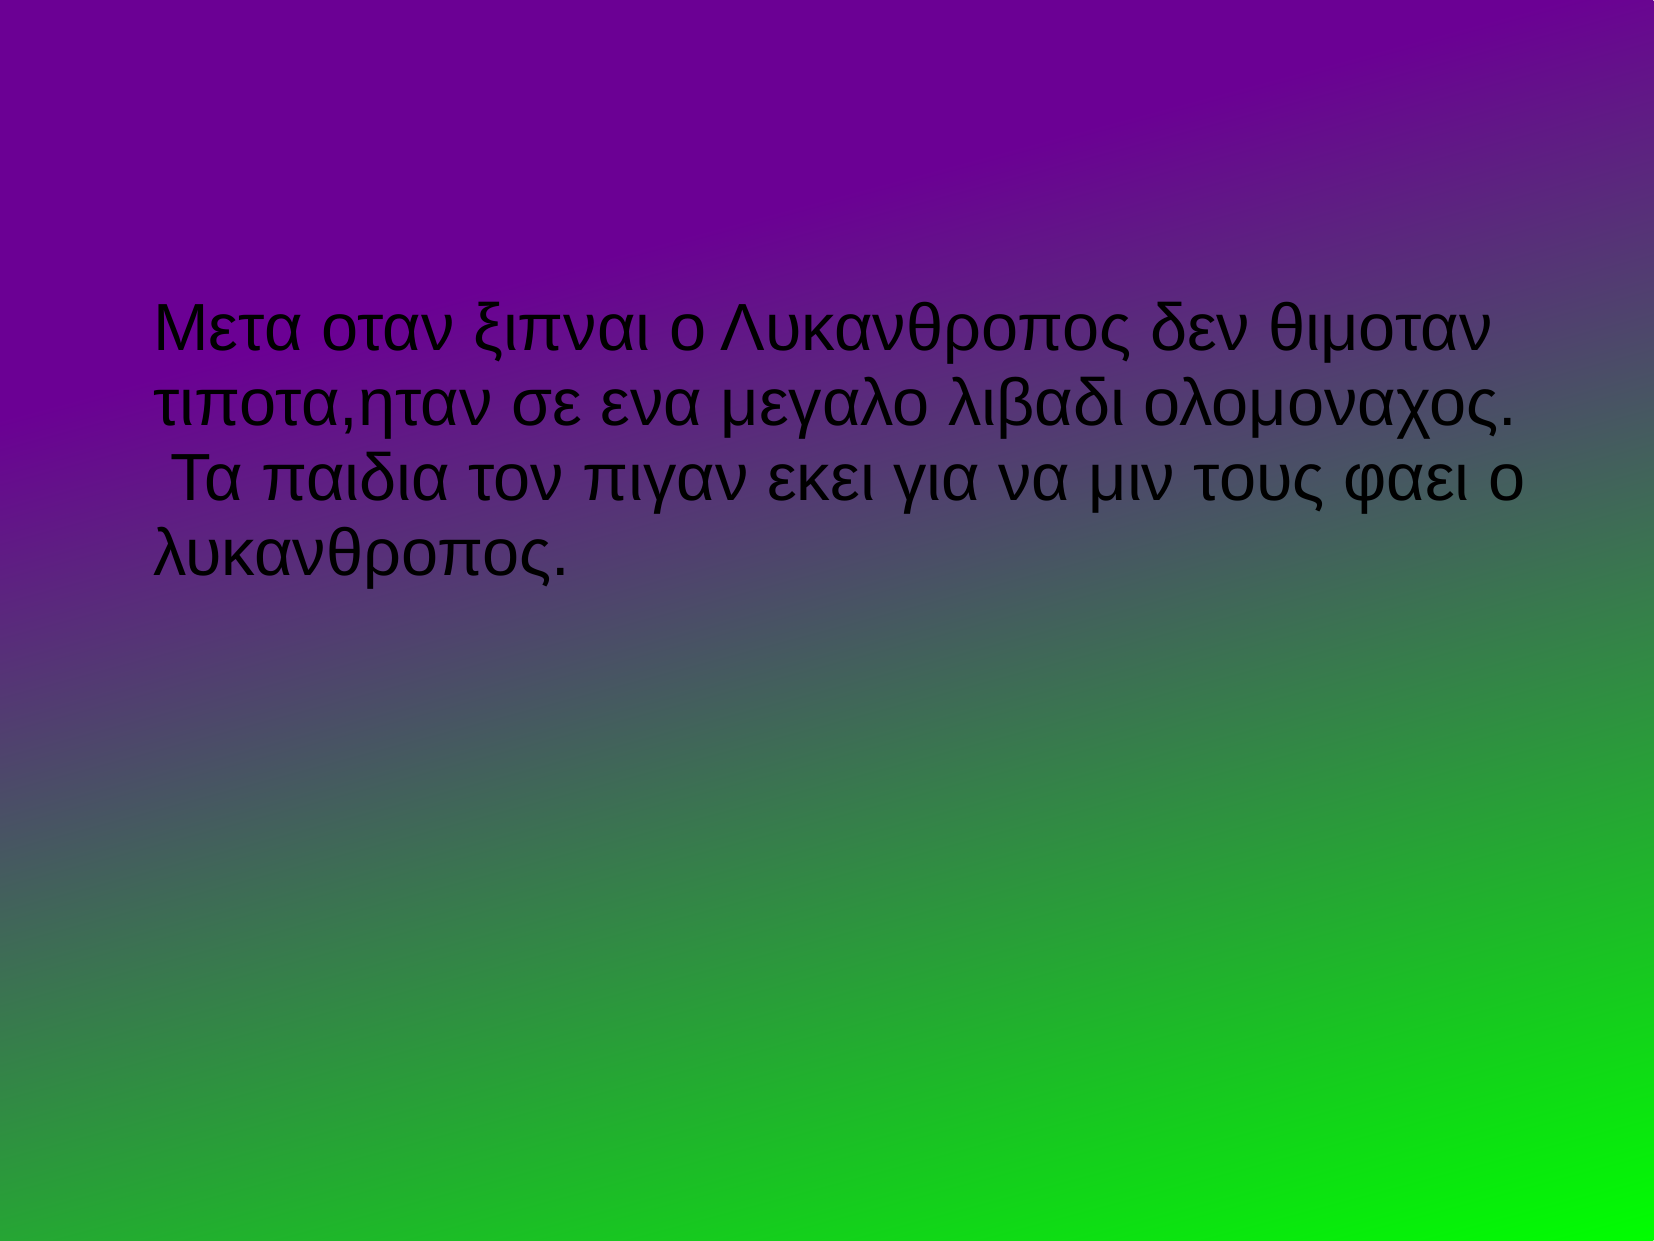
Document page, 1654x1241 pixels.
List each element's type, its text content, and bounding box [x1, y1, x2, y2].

list Μετα οταν ξιπναι ο Λυκανθροπος δεν θιμοταν τιποτα,ηταν σε ενα μεγαλο λιβαδι ολομοναχος. Τα παιδια τον πιγαν εκει για να μιν τους φαει ο λυκανθροπος. [82, 290, 1538, 1010]
